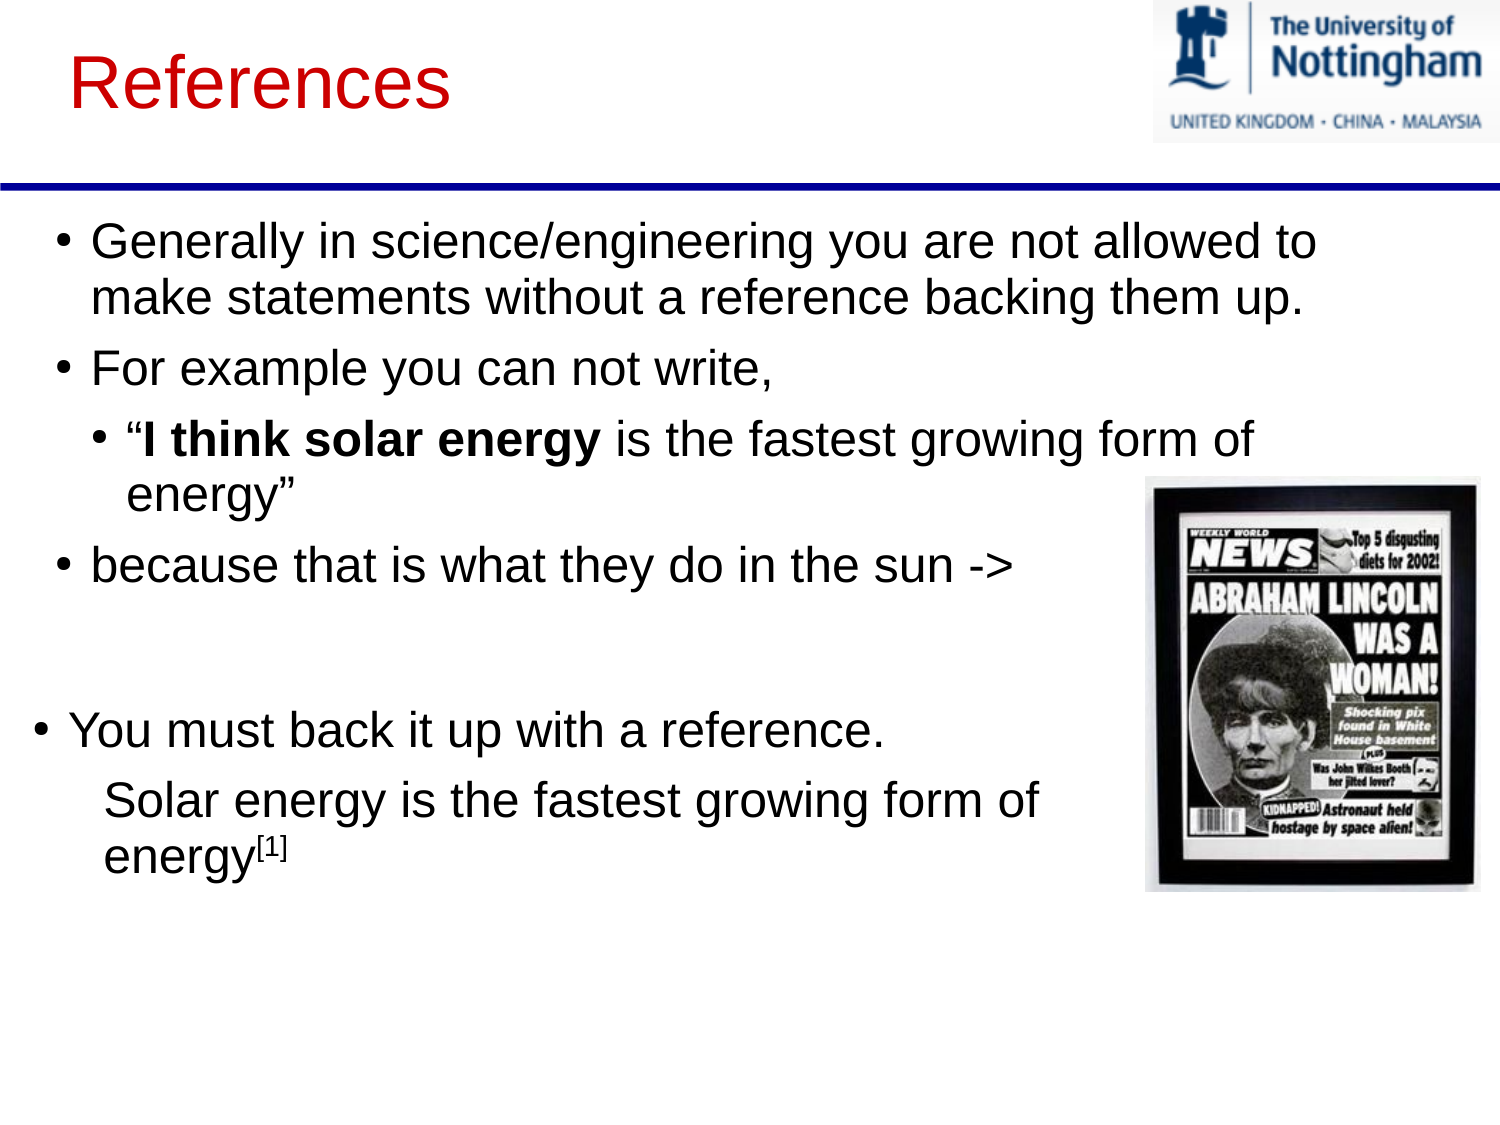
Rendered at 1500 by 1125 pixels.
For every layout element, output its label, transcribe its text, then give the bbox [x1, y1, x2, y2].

picture [1145, 476, 1481, 892]
text_box Generally in science/engineering you are not allowed to make statements without a reference backing them up. For example you can not write, “I think solar energy is the fastest growing form of energy” because that is what they do in the sun -> [40, 206, 1434, 627]
text_box References [53, 33, 947, 133]
picture [1153, 0, 1500, 143]
text_box You must back it up with a reference. Solar energy is the fastest growing form of energy[1] [17, 694, 1090, 894]
